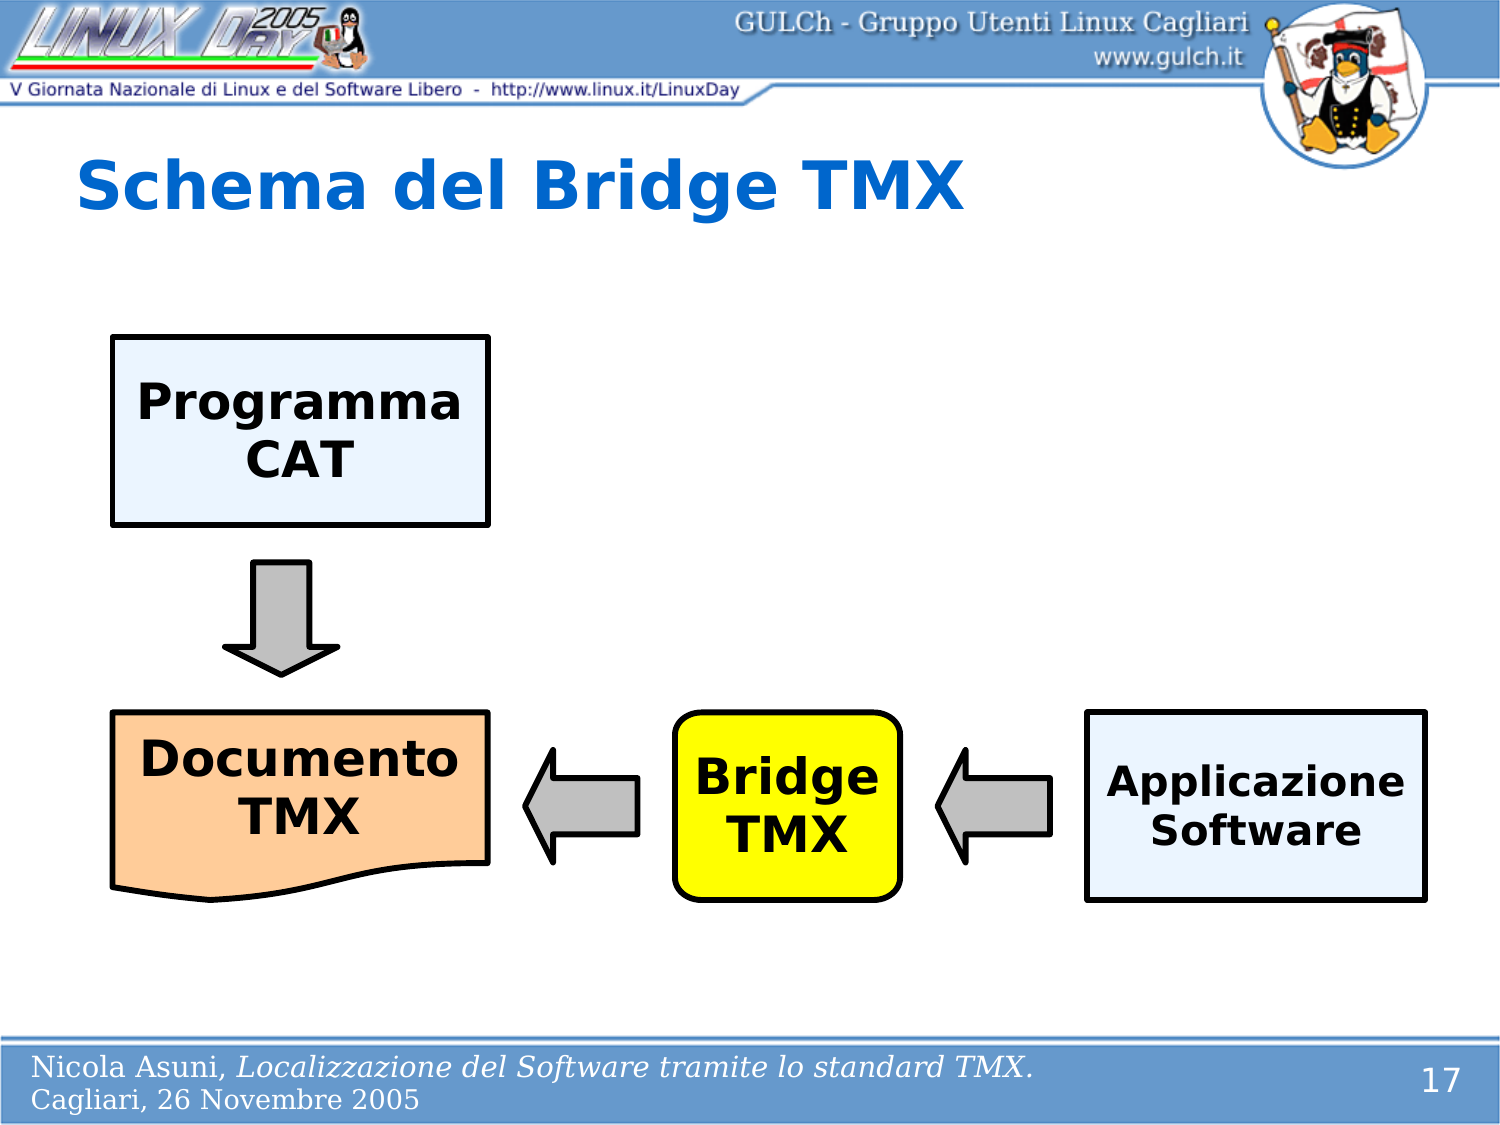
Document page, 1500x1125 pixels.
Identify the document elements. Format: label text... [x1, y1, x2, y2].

text_box [524, 749, 638, 863]
picture [0, 0, 1500, 1125]
text_box Applicazione Software [1087, 712, 1425, 901]
text_box Schema del Bridge TMX [75, 147, 967, 225]
text_box [224, 562, 338, 676]
text_box Programma CAT [112, 337, 488, 526]
text_box Bridge TMX [675, 712, 901, 901]
text_box Documento TMX [112, 712, 488, 901]
text_box [937, 749, 1051, 863]
